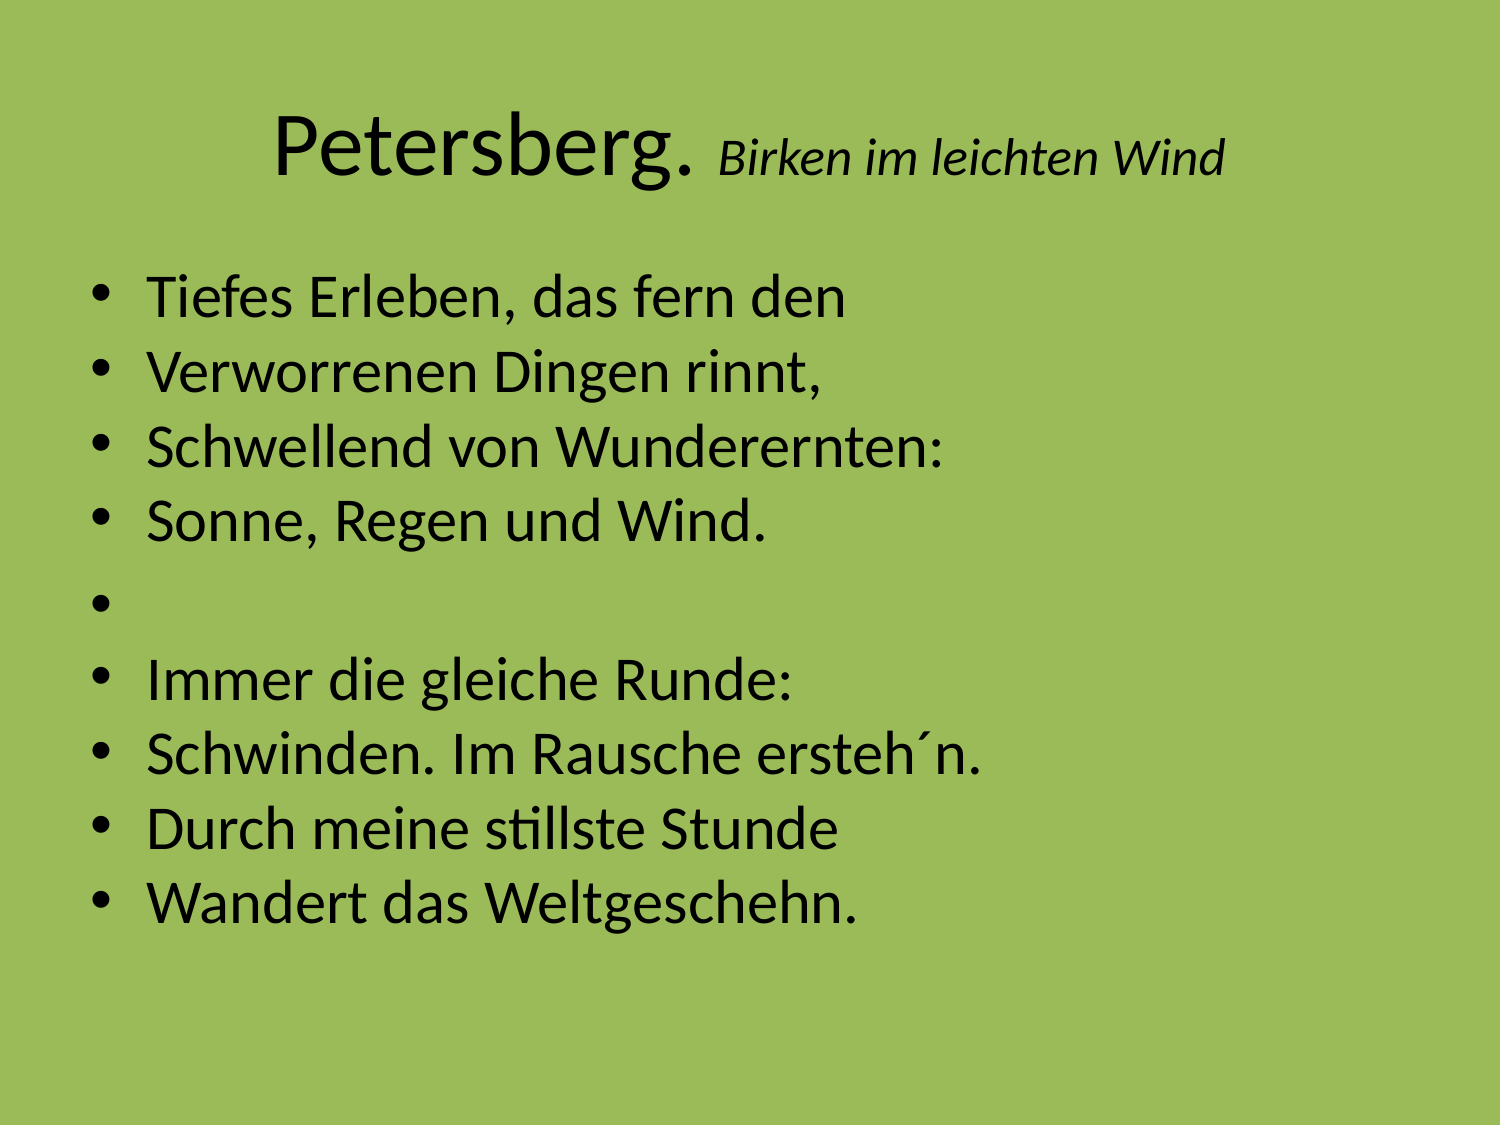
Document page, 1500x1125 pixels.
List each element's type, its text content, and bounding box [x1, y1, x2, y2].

title Petersberg. Birken im leichten Wind [75, 45, 1426, 233]
list Tiefes Erleben, das fern den Verworrenen Dingen rinnt, Schwellend von Wunderernten: Sonne, Regen und Wind. Immer die gleiche Runde: Schwinden. Im Rausche ersteh´n. Durch meine stillste Stunde Wandert das Weltgeschehn. [75, 262, 1426, 1005]
